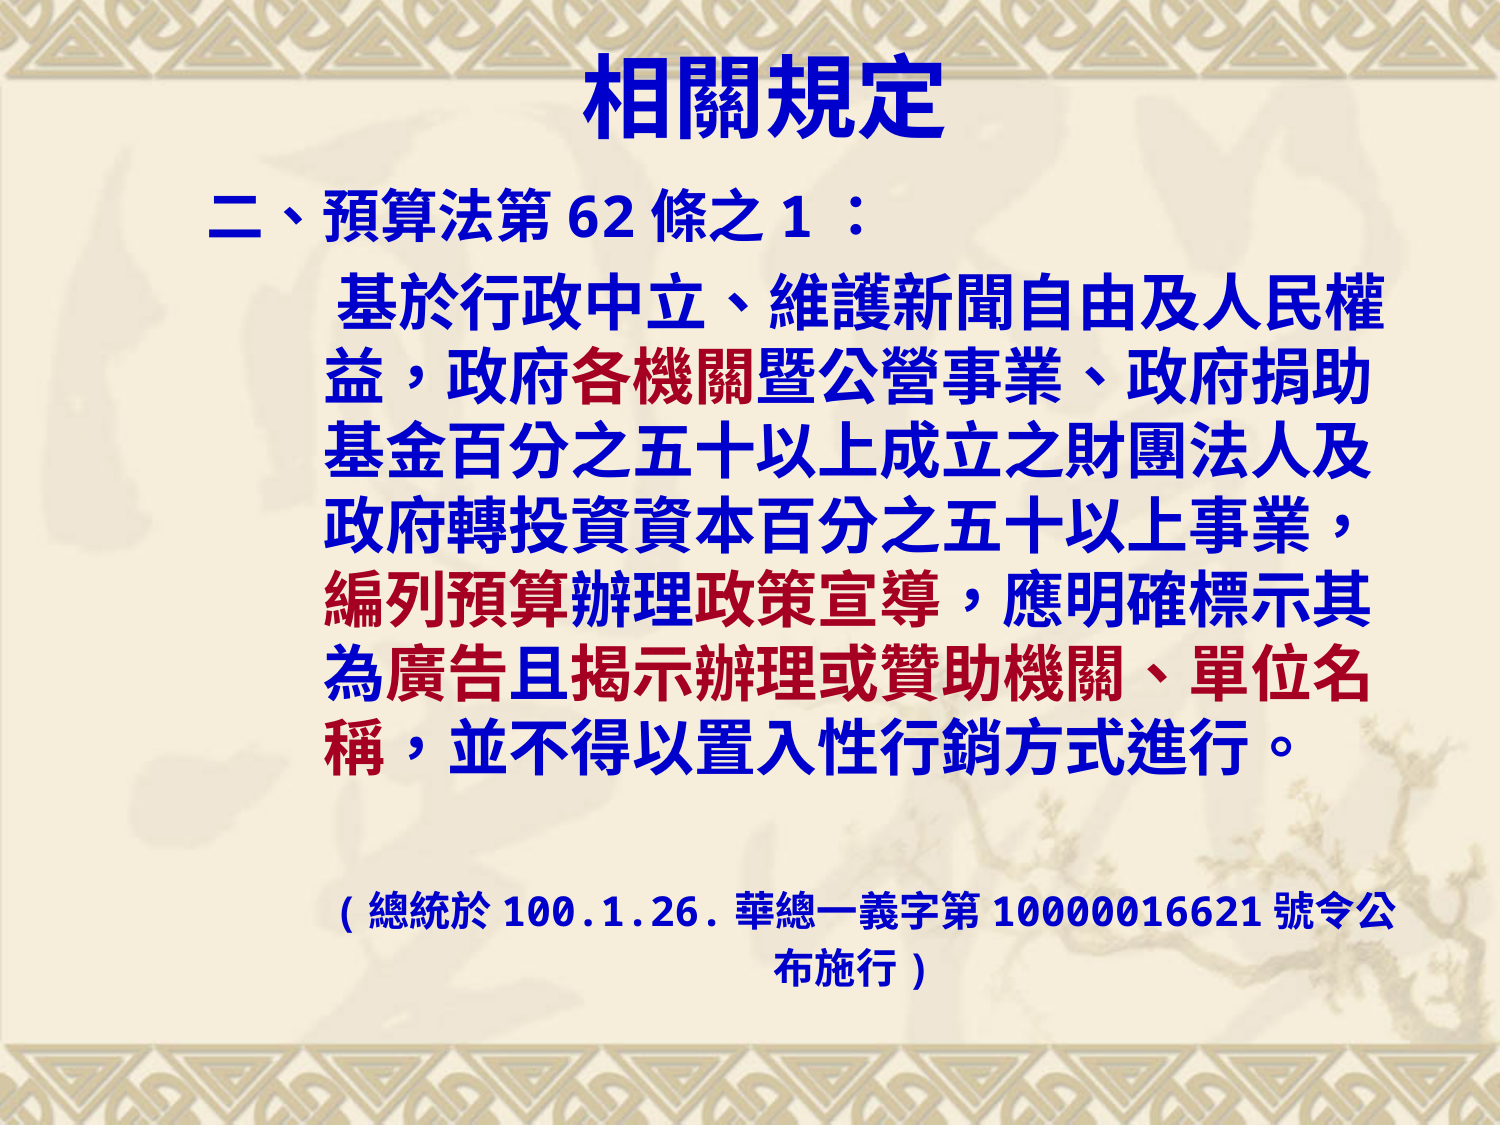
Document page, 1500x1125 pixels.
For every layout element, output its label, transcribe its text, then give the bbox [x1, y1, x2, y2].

title 相關規定 [64, 31, 1466, 159]
list 二、預算法第62條之1： 基於行政中立、維護新聞自由及人民權益，政府各機關暨公營事業、政府捐助基金百分之五十以上成立之財團法人及政府轉投資資本百分之五十以上事業，編列預算辦理政策宣導，應明確標示其為廣告且揭示辦理或贊助機關、單位名稱，並不得以置入性行銷方式進行。 (總統於100.1.26.華總一義字第10000016621號令公布施行) [75, 172, 1426, 1005]
